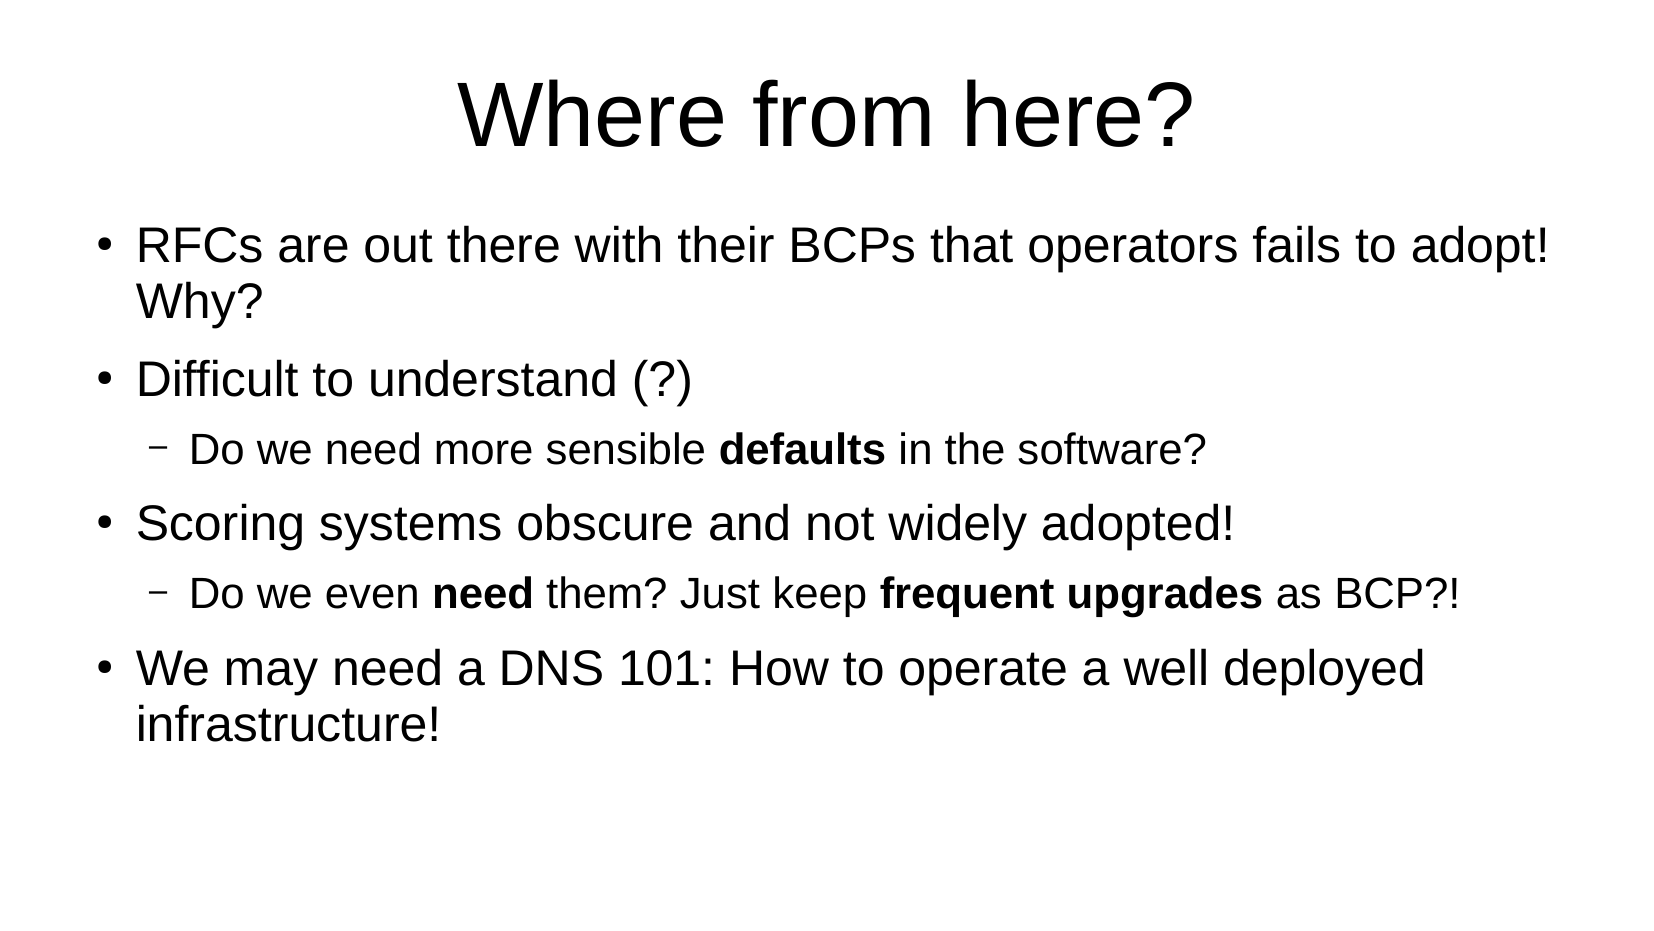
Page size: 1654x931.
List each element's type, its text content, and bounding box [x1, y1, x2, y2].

title Where from here? [82, 37, 1571, 193]
list RFCs are out there with their BCPs that operators fails to adopt! Why? Difficult to understand (?) Do we need more sensible defaults in the software? Scoring systems obscure and not widely adopted! Do we even need them? Just keep frequent upgrades as BCP?! We may need a DNS 101: How to operate a well deployed infrastructure! [82, 217, 1571, 758]
